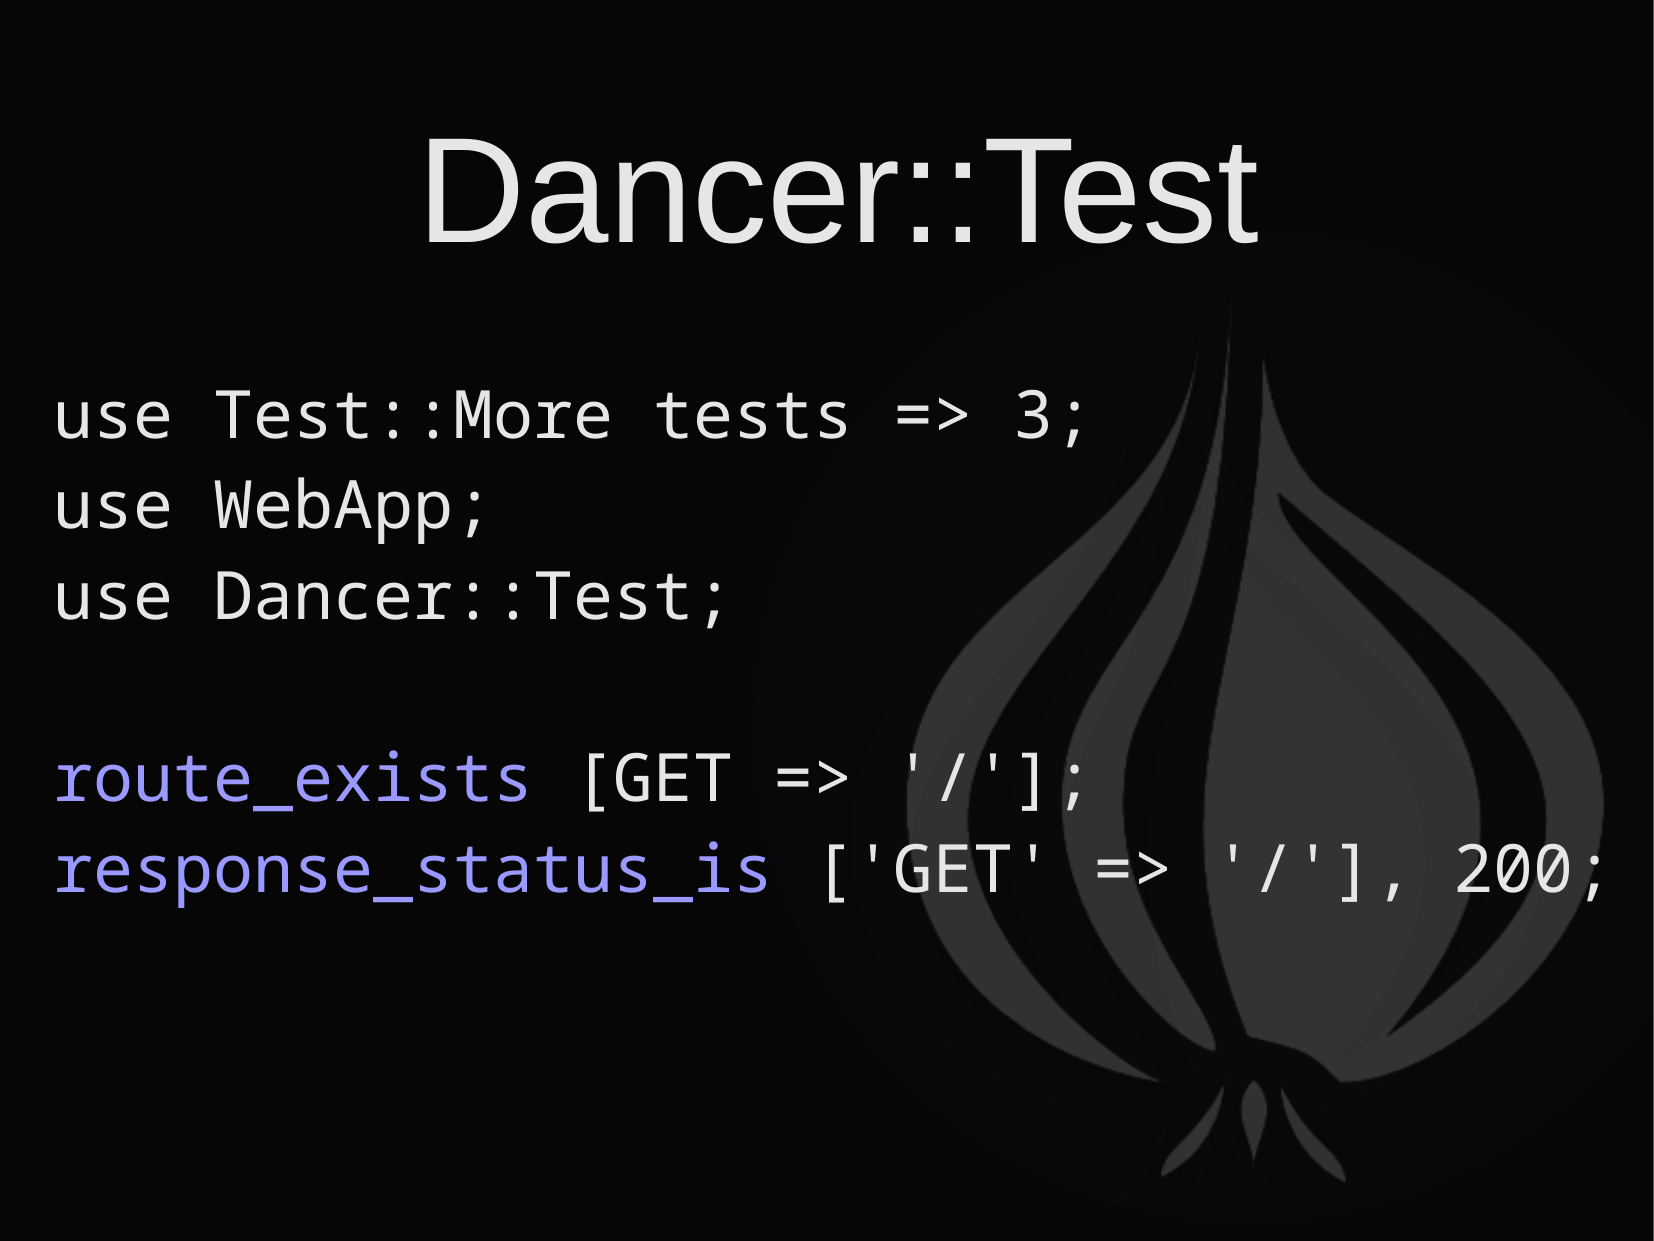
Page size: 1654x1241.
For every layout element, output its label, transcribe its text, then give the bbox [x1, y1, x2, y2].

subtitle Dancer::Test use Test::More tests => 3; use WebApp; use Dancer::Test; route_exists [GET => '/']; response_status_is ['GET' => '/'], 200; [53, 59, 1625, 1050]
picture [0, 0, 1654, 1241]
